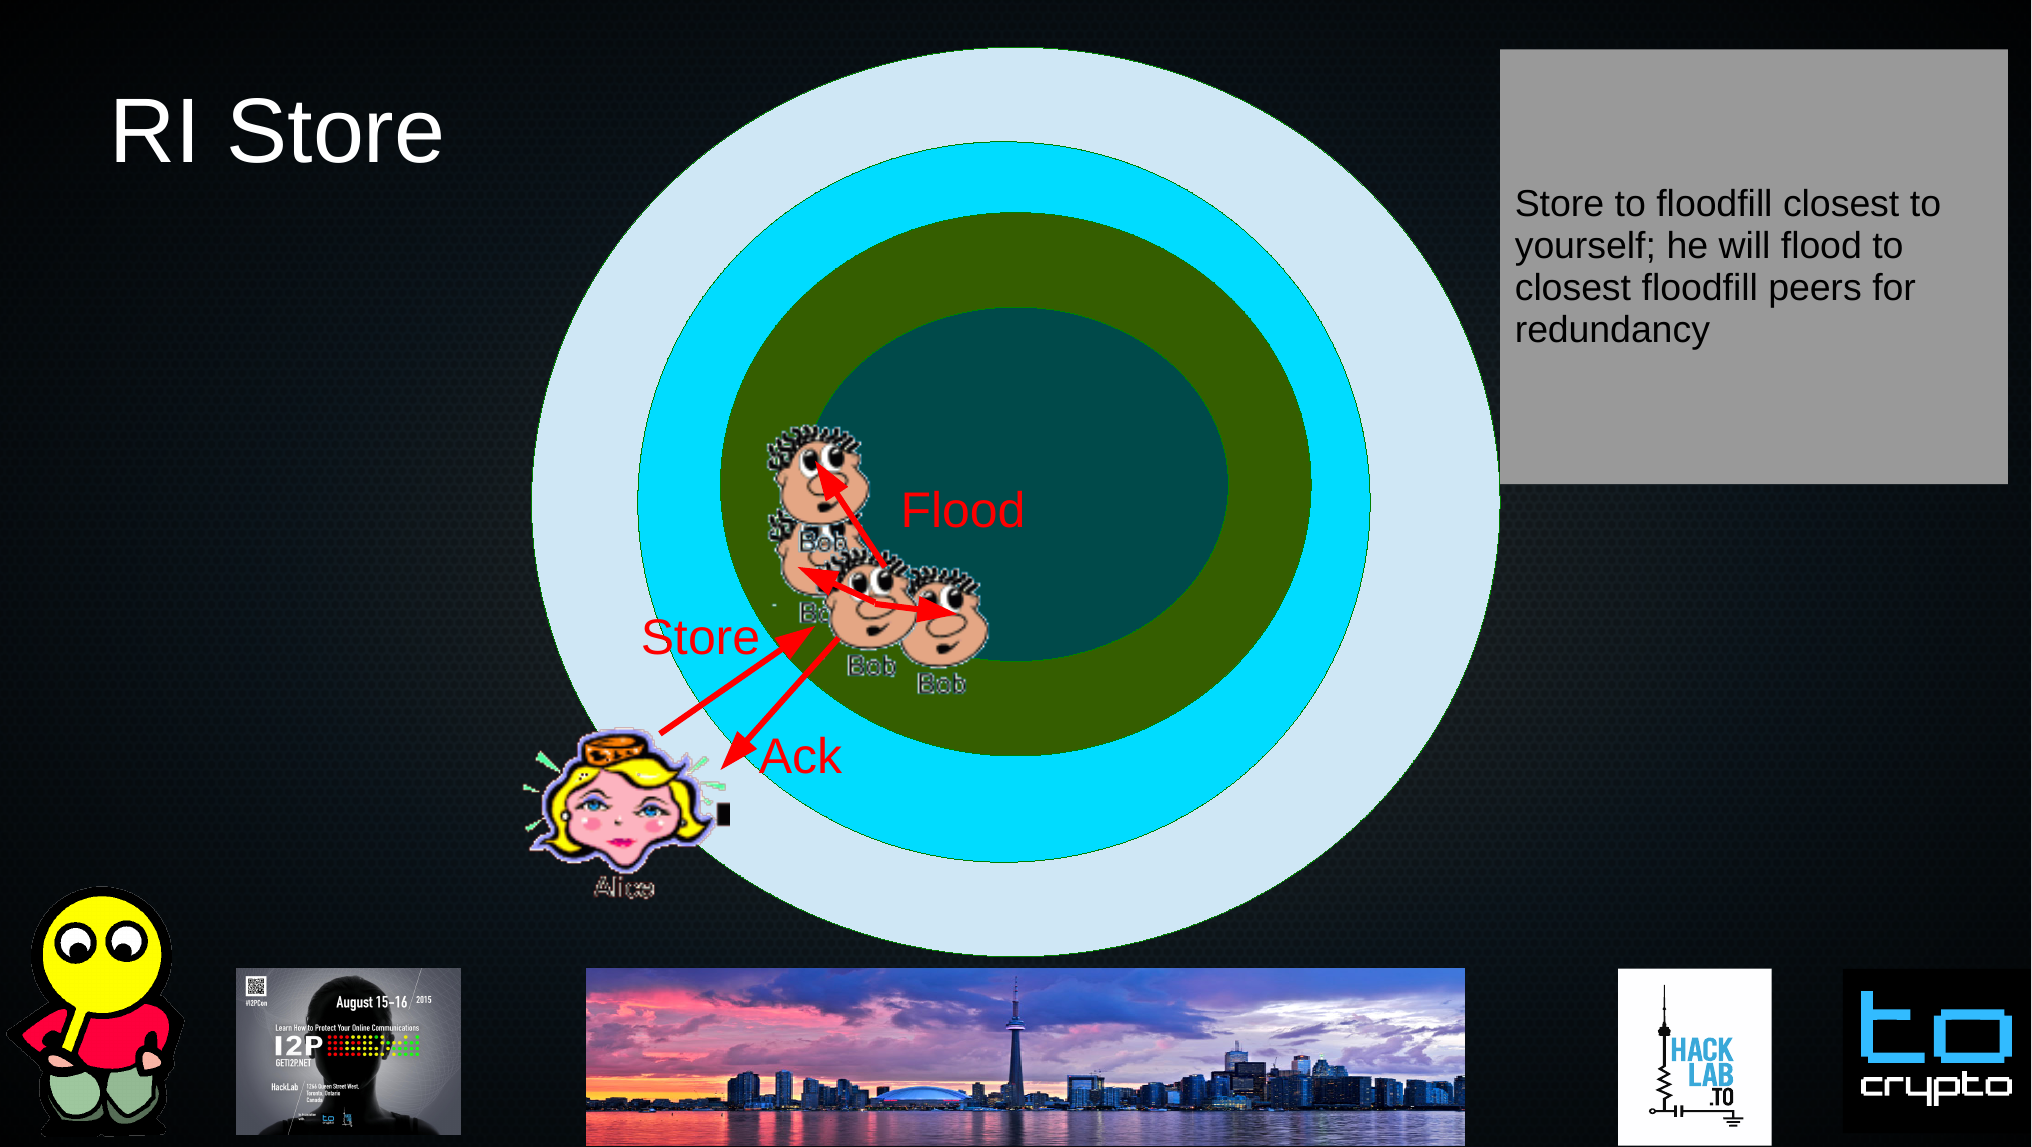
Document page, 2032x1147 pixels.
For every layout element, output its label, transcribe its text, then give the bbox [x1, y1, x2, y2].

title RI Store [0, 35, 556, 227]
title Tiers [101, 45, 1930, 237]
text_box Flood [885, 474, 1075, 546]
text_box Store to floodfill closest to yourself; he will flood to closest floodfill peers for redundancy [1500, 49, 2008, 485]
picture [1411, 237, 1500, 471]
picture [755, 396, 1004, 709]
text_box [531, 47, 1501, 957]
text_box Ack [744, 720, 934, 792]
text_box [711, 674, 801, 745]
picture [0, 0, 2032, 1147]
text_box Store [625, 602, 815, 674]
